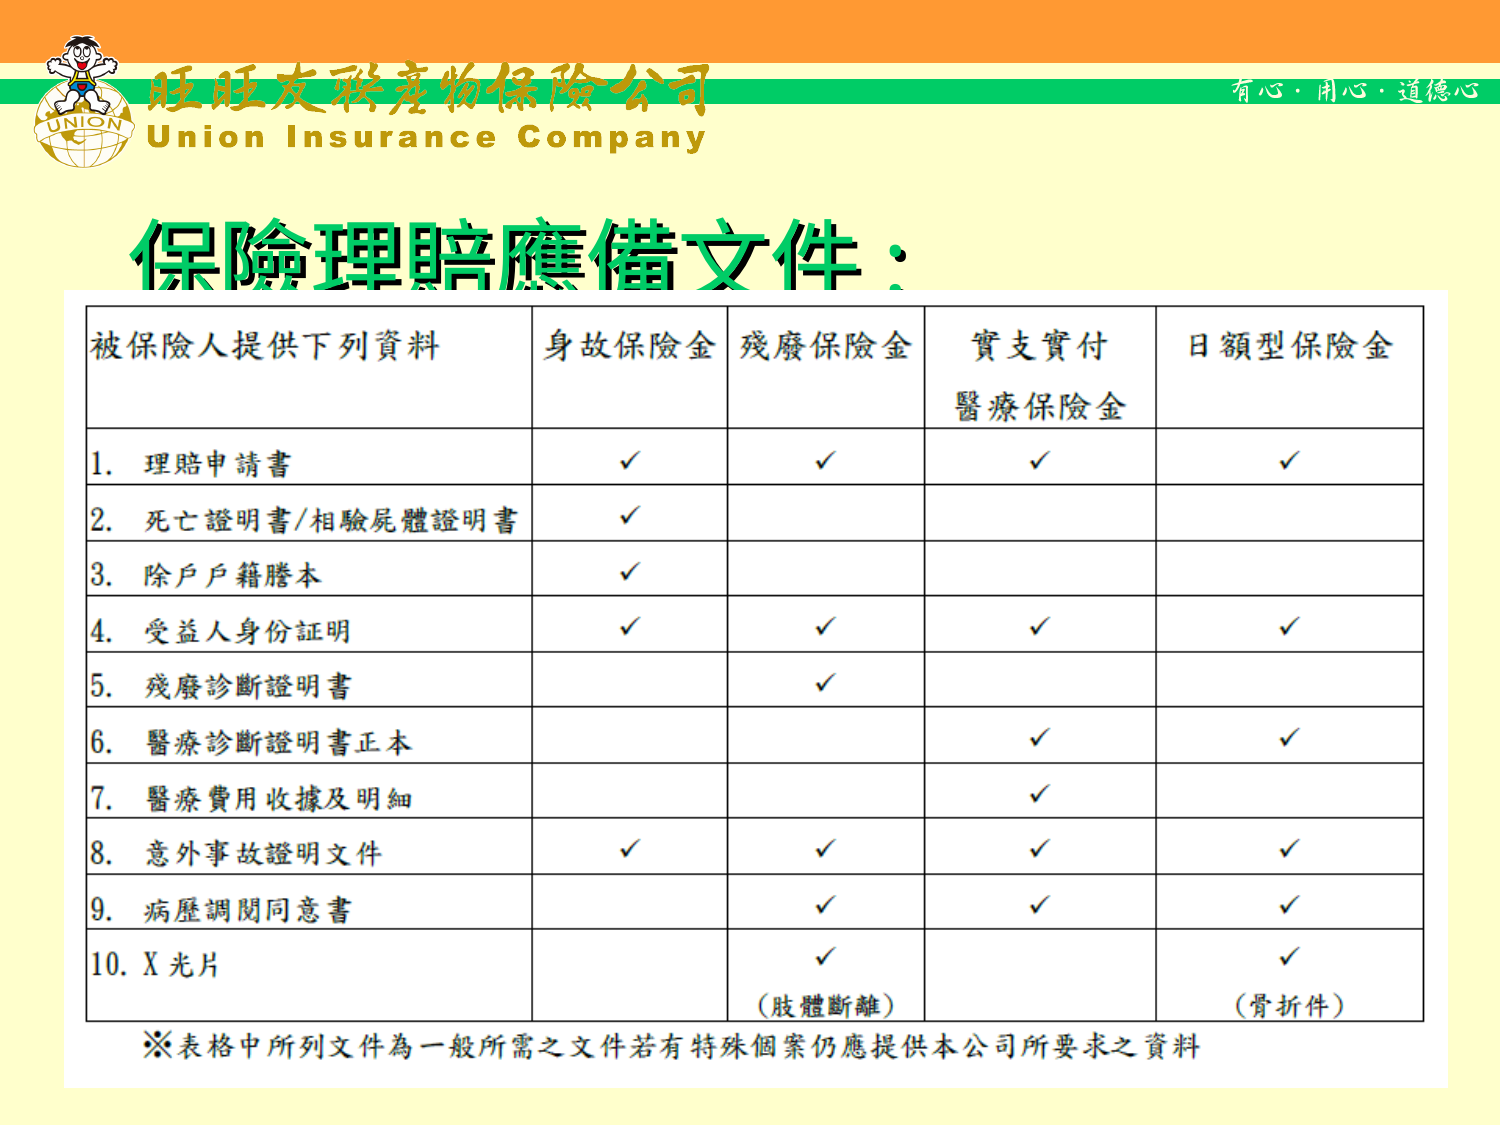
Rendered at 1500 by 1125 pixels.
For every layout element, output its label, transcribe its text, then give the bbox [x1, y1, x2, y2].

picture [64, 290, 1448, 1088]
title 保險理賠應備文件: [112, 196, 1388, 290]
